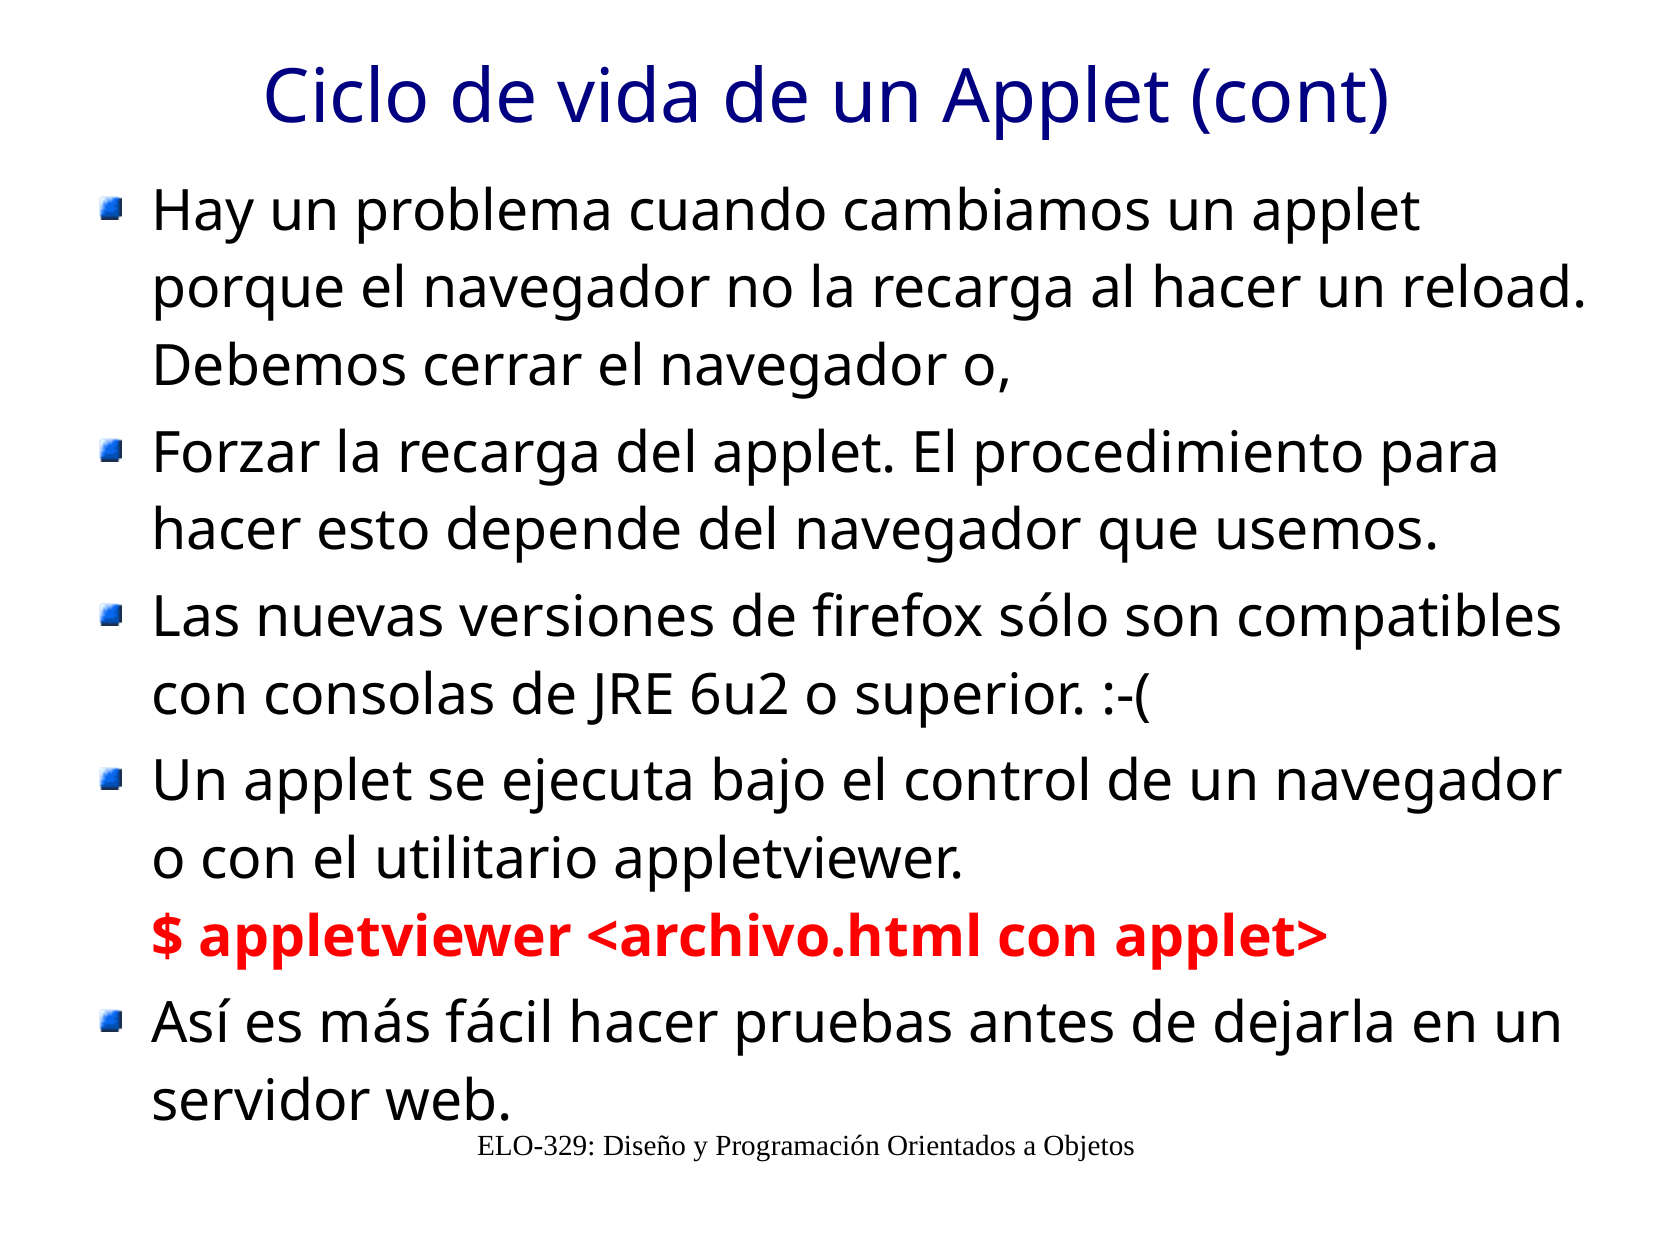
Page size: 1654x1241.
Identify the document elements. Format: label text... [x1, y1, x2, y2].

list Hay un problema cuando cambiamos un applet porque el navegador no la recarga al hacer un reload. Debemos cerrar el navegador o, Forzar la recarga del applet. El procedimiento para hacer esto depende del navegador que usemos. Las nuevas versiones de firefox sólo son compatibles con consolas de JRE 6u2 o superior. :-( Un applet se ejecuta bajo el control de un navegador o con el utilitario appletviewer. $ appletviewer <archivo.html con applet> Así es más fácil hacer pruebas antes de dejarla en un servidor web. [81, 169, 1612, 1138]
title Ciclo de vida de un Applet (cont)‏ [82, 43, 1571, 145]
